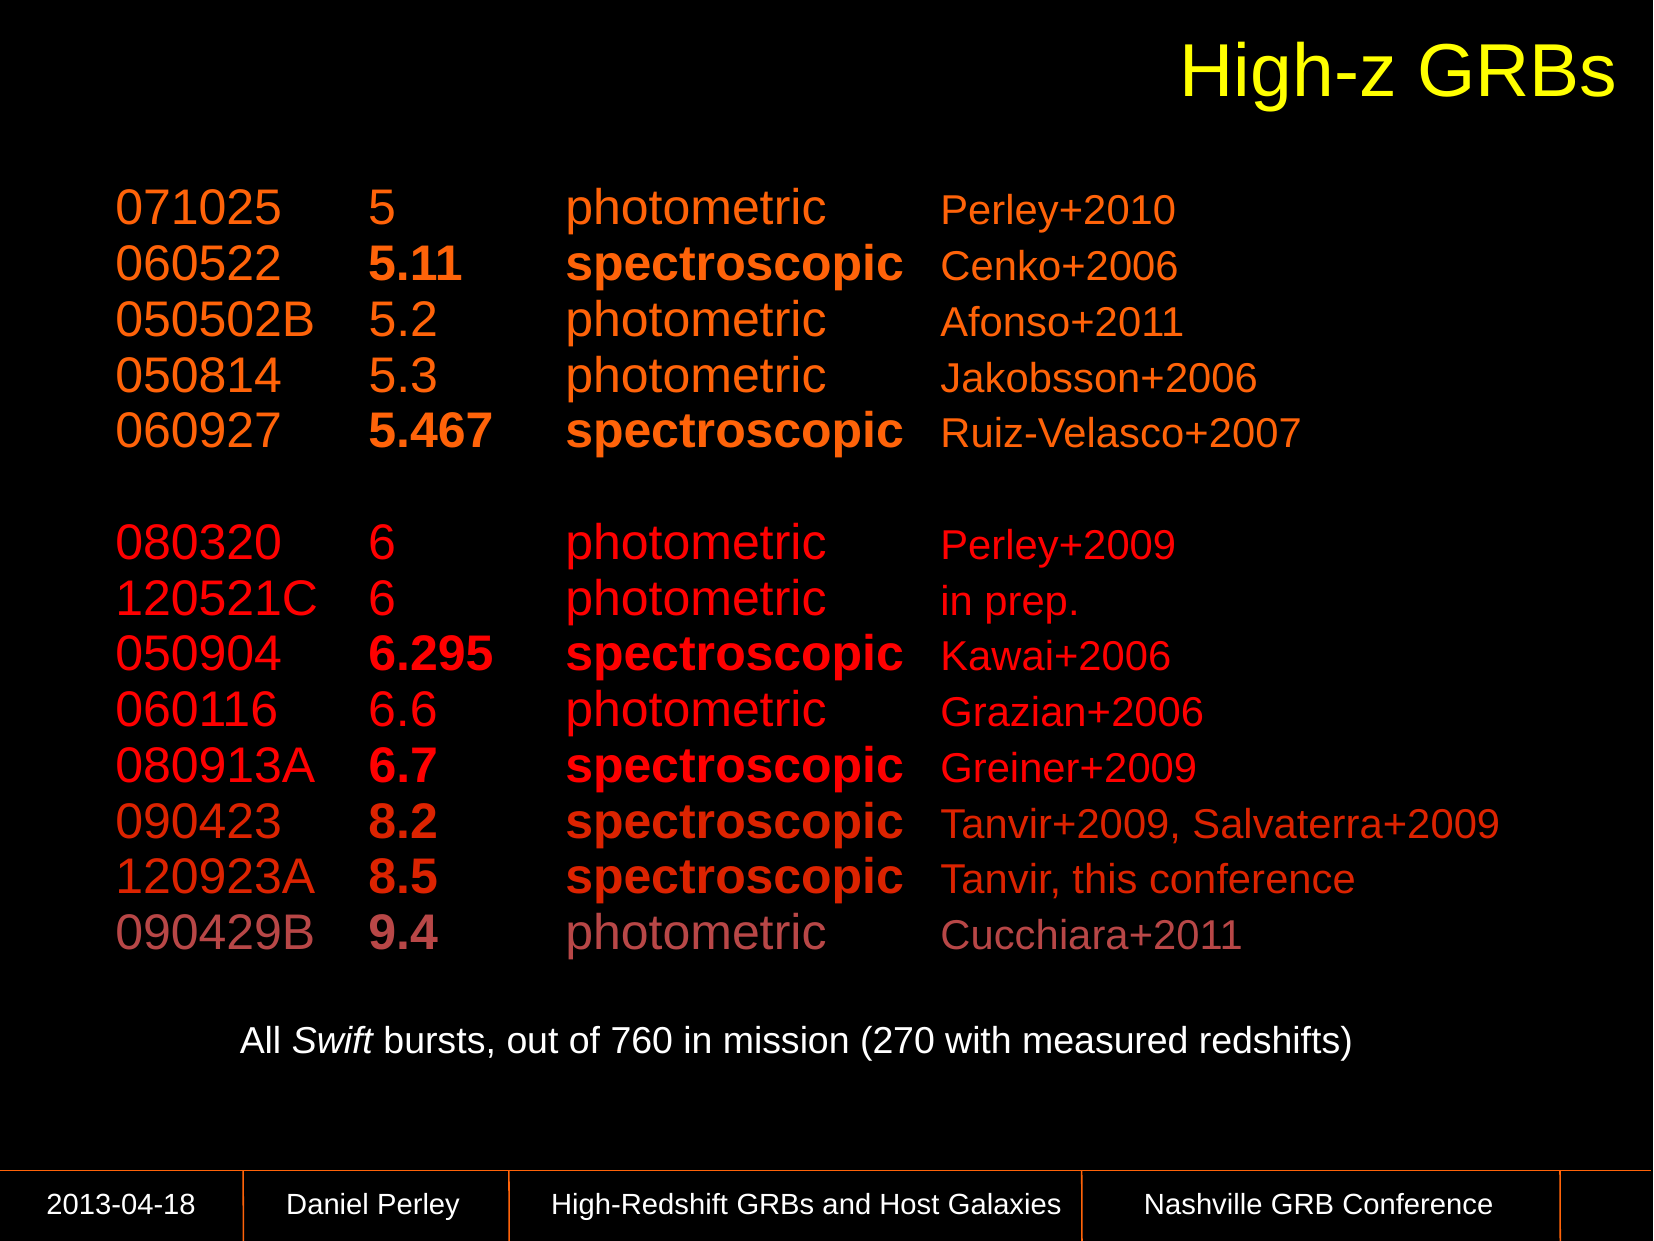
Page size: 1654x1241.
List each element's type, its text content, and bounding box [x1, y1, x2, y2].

title High-z GRBs [262, 27, 1618, 114]
text_box All Swift bursts, out of 760 in mission (270 with measured redshifts) [225, 1012, 1463, 1070]
text_box 071025 5 photometric Perley+2010 060522 5.11 spectroscopic Cenko+2006 050502B 5.2 photometric Afonso+2011 050814 5.3 photometric Jakobsson+2006 060927 5.467 spectroscopic Ruiz-Velasco+2007 080320 6 photometric Perley+2009 120521C 6 photometric in prep. 050904 6.295 spectroscopic Kawai+2006 060116 6.6 photometric Grazian+2006 080913A 6.7 spectroscopic Greiner+2009 090423 8.2 spectroscopic Tanvir+2009, Salvaterra+2009 120923A 8.5 spectroscopic Tanvir, this conference 090429B 9.4 photometric Cucchiara+2011 [100, 172, 1564, 968]
